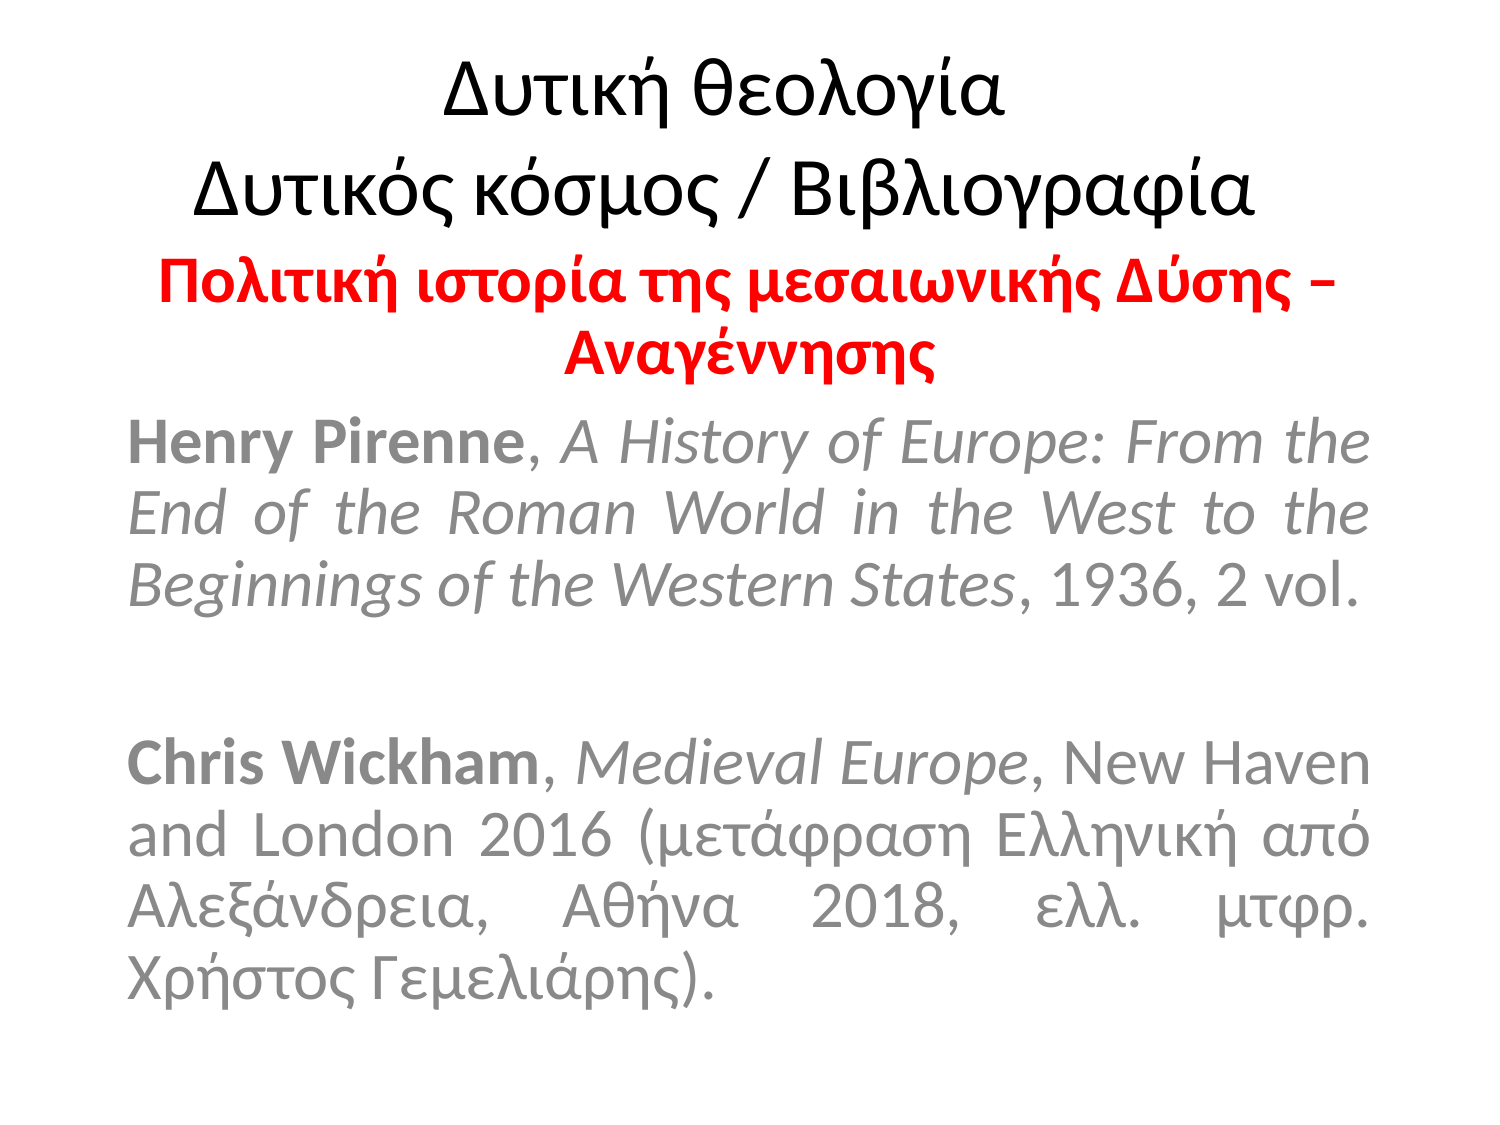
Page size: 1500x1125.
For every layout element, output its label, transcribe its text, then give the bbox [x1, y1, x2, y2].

subtitle Πολιτική ιστορία της μεσαιωνικής Δύσης – Αναγέννησης Henry Pirenne, A History of Europe: From the End of the Roman World in the West to the Beginnings of the Western States, 1936, 2 vol. Chris Wickham, Medieval Europe, New Haven and London 2016 (μετάφραση Ελληνική από Αλεξάνδρεια, Αθήνα 2018, ελλ. μτφρ. Χρήστος Γεμελιάρης). [112, 237, 1388, 1076]
title Δυτική θεολογία Δυτικός κόσμος / Βιβλιογραφία [87, 24, 1363, 150]
